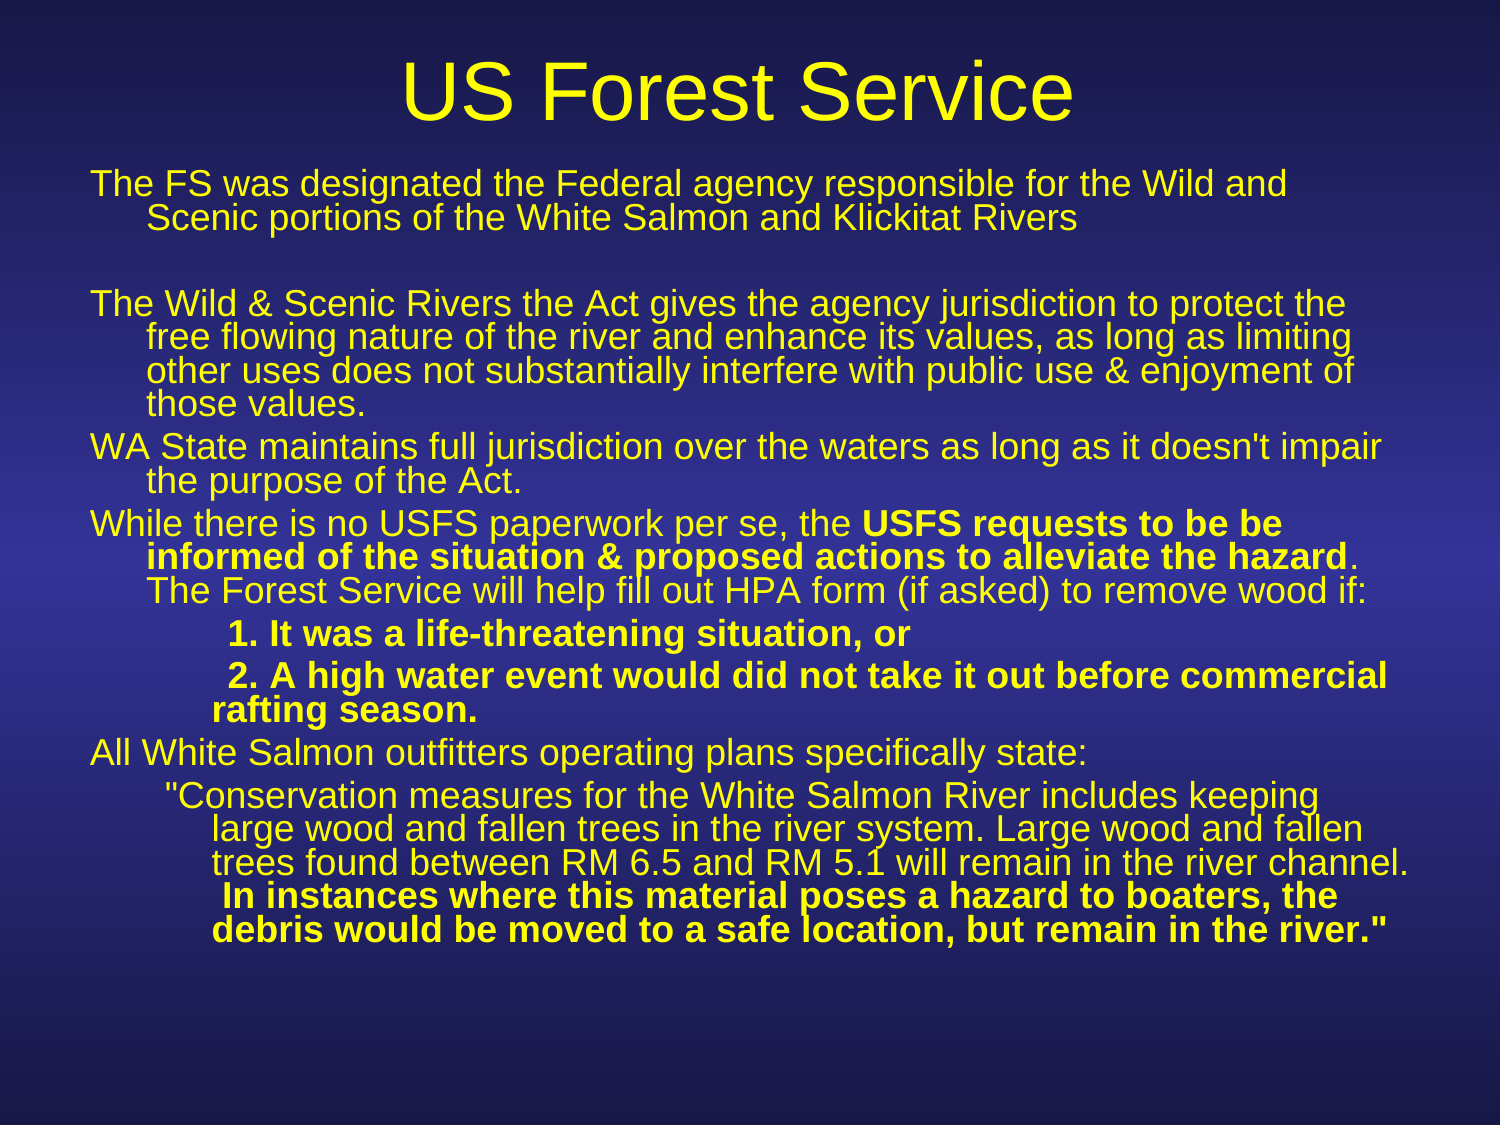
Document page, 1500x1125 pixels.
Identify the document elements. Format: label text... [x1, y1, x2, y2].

title US Forest Service [75, 33, 1426, 149]
list The FS was designated the Federal agency responsible for the Wild and Scenic portions of the White Salmon and Klickitat Rivers The Wild & Scenic Rivers the Act gives the agency jurisdiction to protect the free flowing nature of the river and enhance its values, as long as limiting other uses does not substantially interfere with public use & enjoyment of those values. WA State maintains full jurisdiction over the waters as long as it doesn't impair the purpose of the Act. While there is no USFS paperwork per se, the USFS requests to be be informed of the situation & proposed actions to alleviate the hazard. The Forest Service will help fill out HPA form (if asked) to remove wood if: 1. It was a life-threatening situation, or 2. A high water event would did not take it out before commercial rafting season. All White Salmon outfitters operating plans specifically state: "Conservation measures for the White Salmon River includes keeping large wood and fallen trees in the river system. Large wood and fallen trees found between RM 6.5 and RM 5.1 will remain in the river channel. In instances where this material poses a hazard to boaters, the debris would be moved to a safe location, but remain in the river." [75, 162, 1426, 1075]
